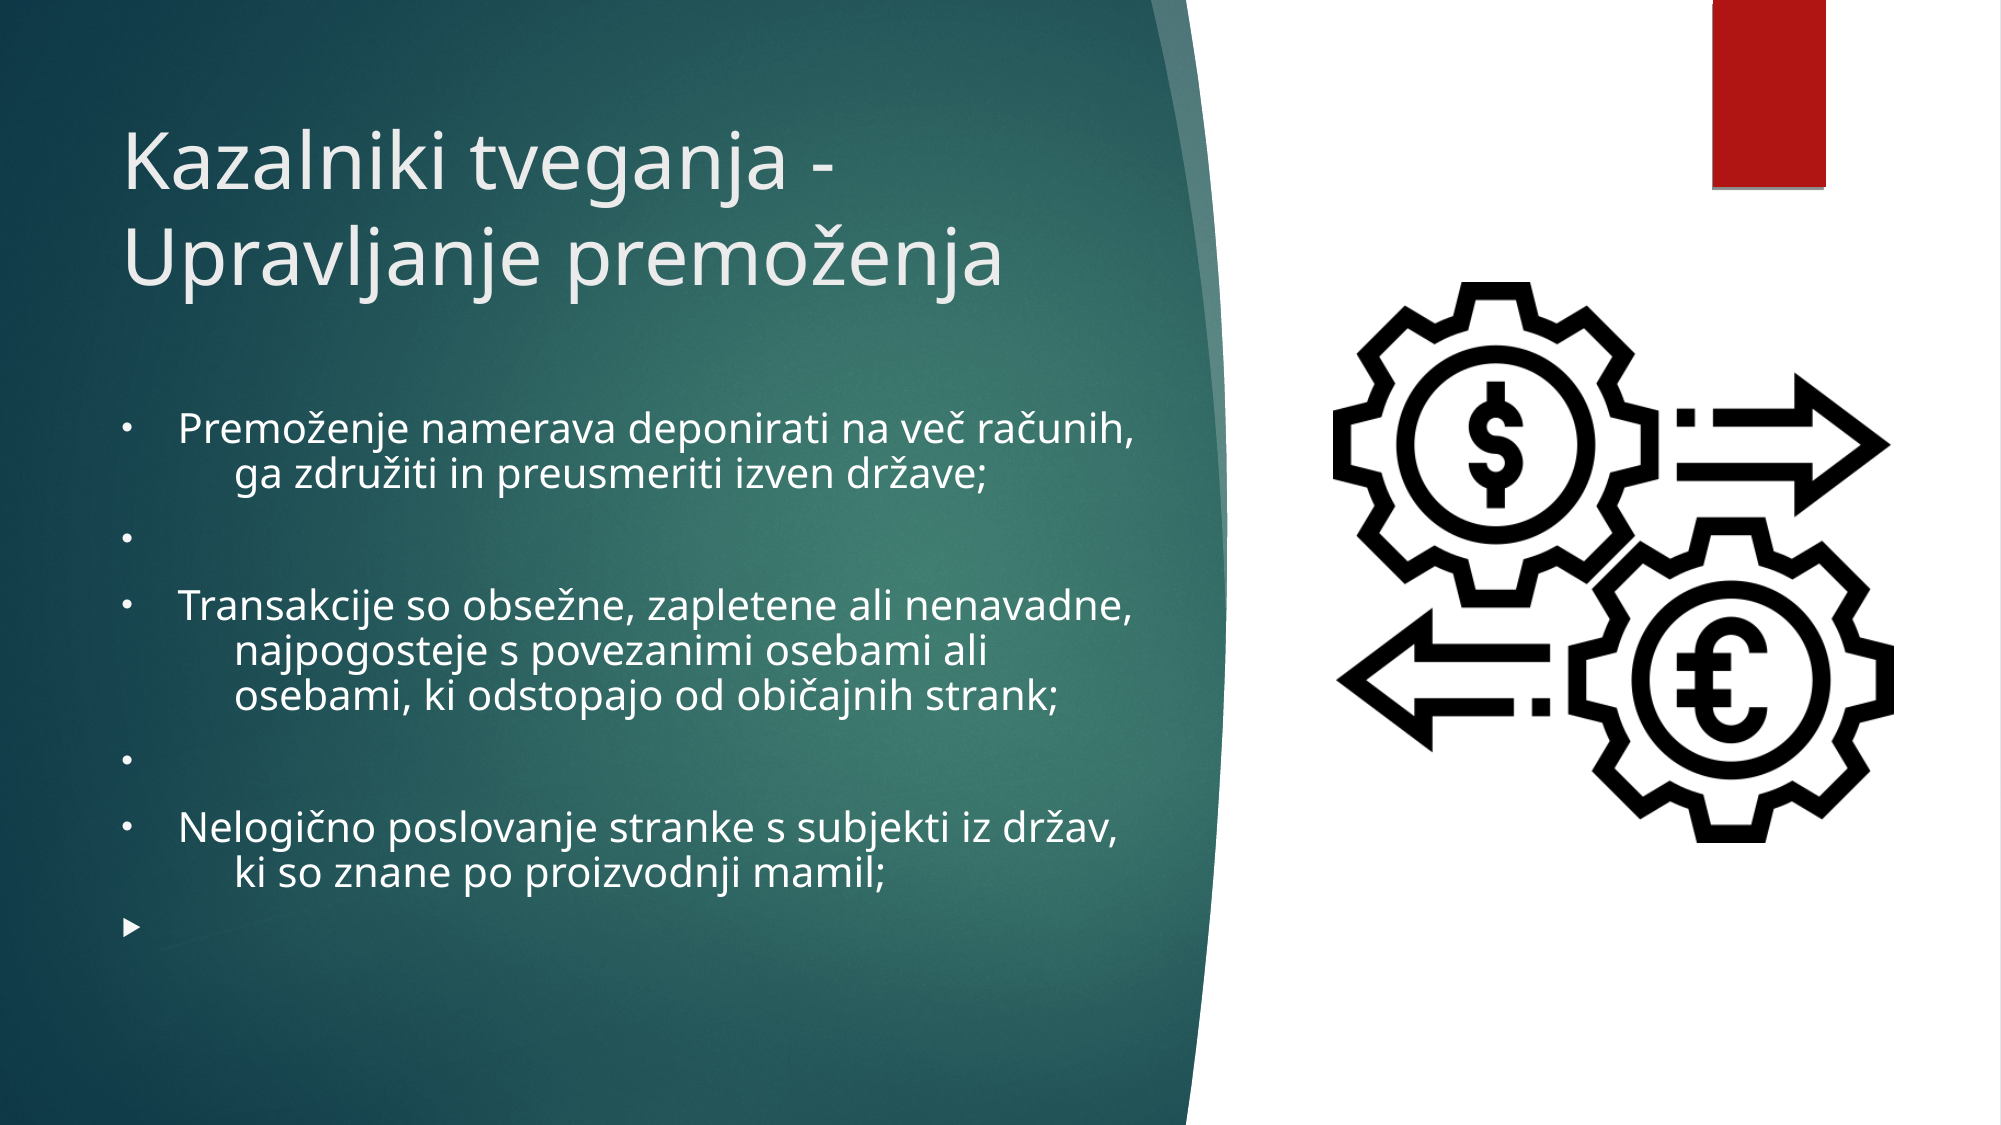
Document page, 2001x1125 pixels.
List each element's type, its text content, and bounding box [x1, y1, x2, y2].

list Premoženje namerava deponirati na več računih, ga združiti in preusmeriti izven države; Transakcije so obsežne, zapletene ali nenavadne, najpogosteje s povezanimi osebami ali osebami, ki odstopajo od običajnih strank; Nelogično poslovanje stranke s subjekti iz držav, ki so znane po proizvodnji mamil; [106, 399, 1151, 956]
text_box [0, 0, 2000, 1125]
picture [1333, 282, 1894, 843]
title Kazalniki tveganja - Upravljanje premoženja [106, 103, 1122, 370]
